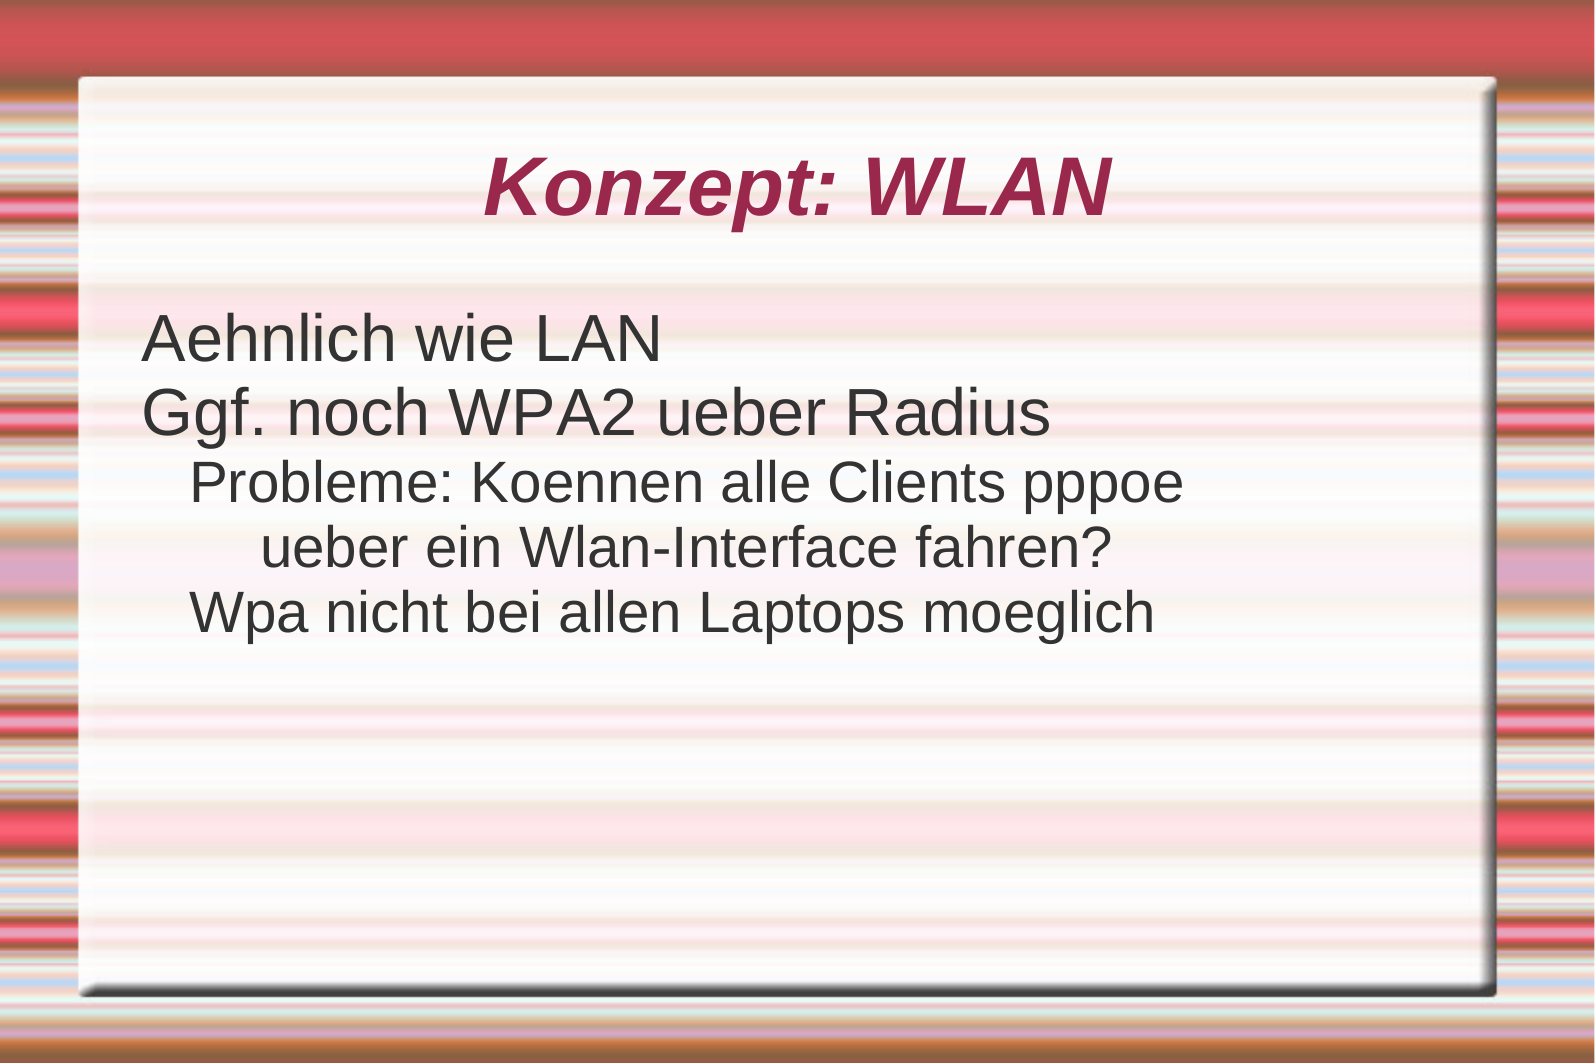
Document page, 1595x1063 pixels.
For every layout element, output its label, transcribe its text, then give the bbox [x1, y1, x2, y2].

list Aehnlich wie LAN Ggf. noch WPA2 ueber Radius Probleme: Koennen alle Clients pppoe ueber ein Wlan-Interface fahren? Wpa nicht bei allen Laptops moeglich [130, 300, 1462, 971]
picture [0, 0, 1595, 1063]
title Konzept: WLAN [117, 98, 1479, 276]
